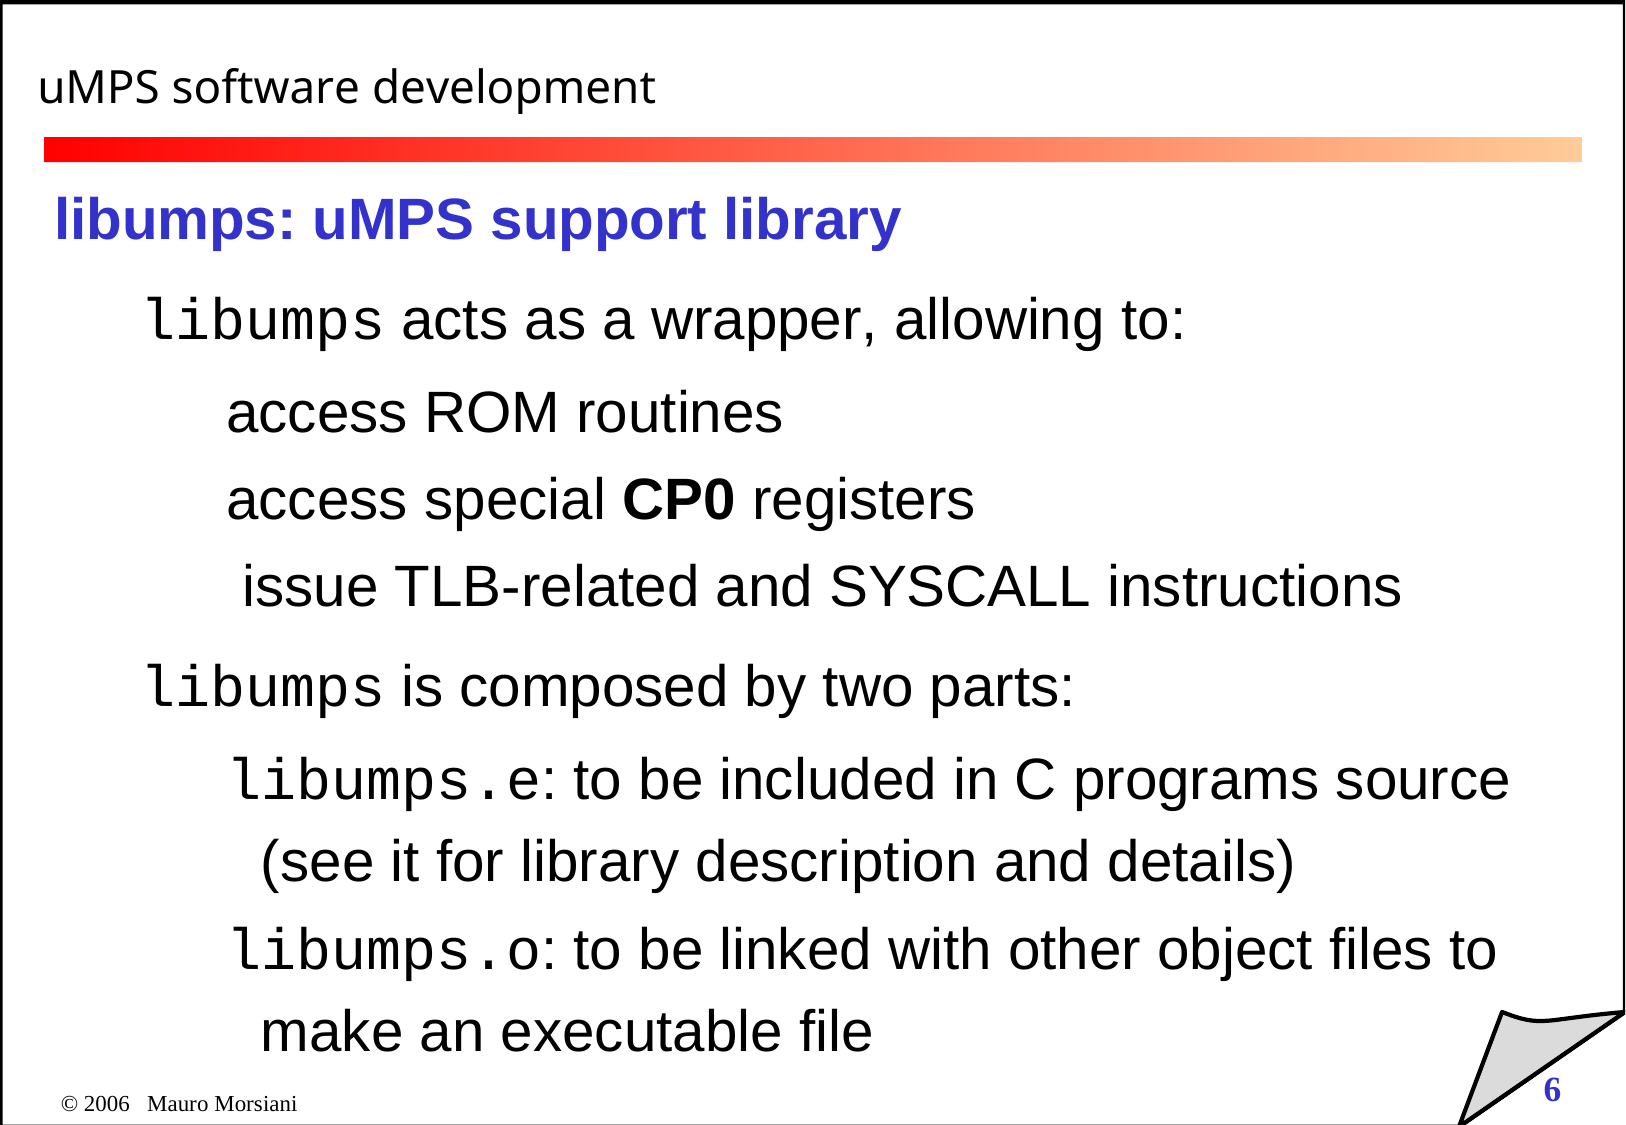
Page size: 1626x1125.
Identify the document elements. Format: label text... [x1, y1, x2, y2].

list libumps: uMPS support library libumps acts as a wrapper, allowing to: access ROM routines access special CP0 registers issue TLB-related and SYSCALL instructions libumps is composed by two parts: libumps.e: to be included in C programs source (see it for library description and details) libumps.o: to be linked with other object files to make an executable file [54, 187, 1571, 1124]
title uMPS software development [37, 44, 1588, 131]
